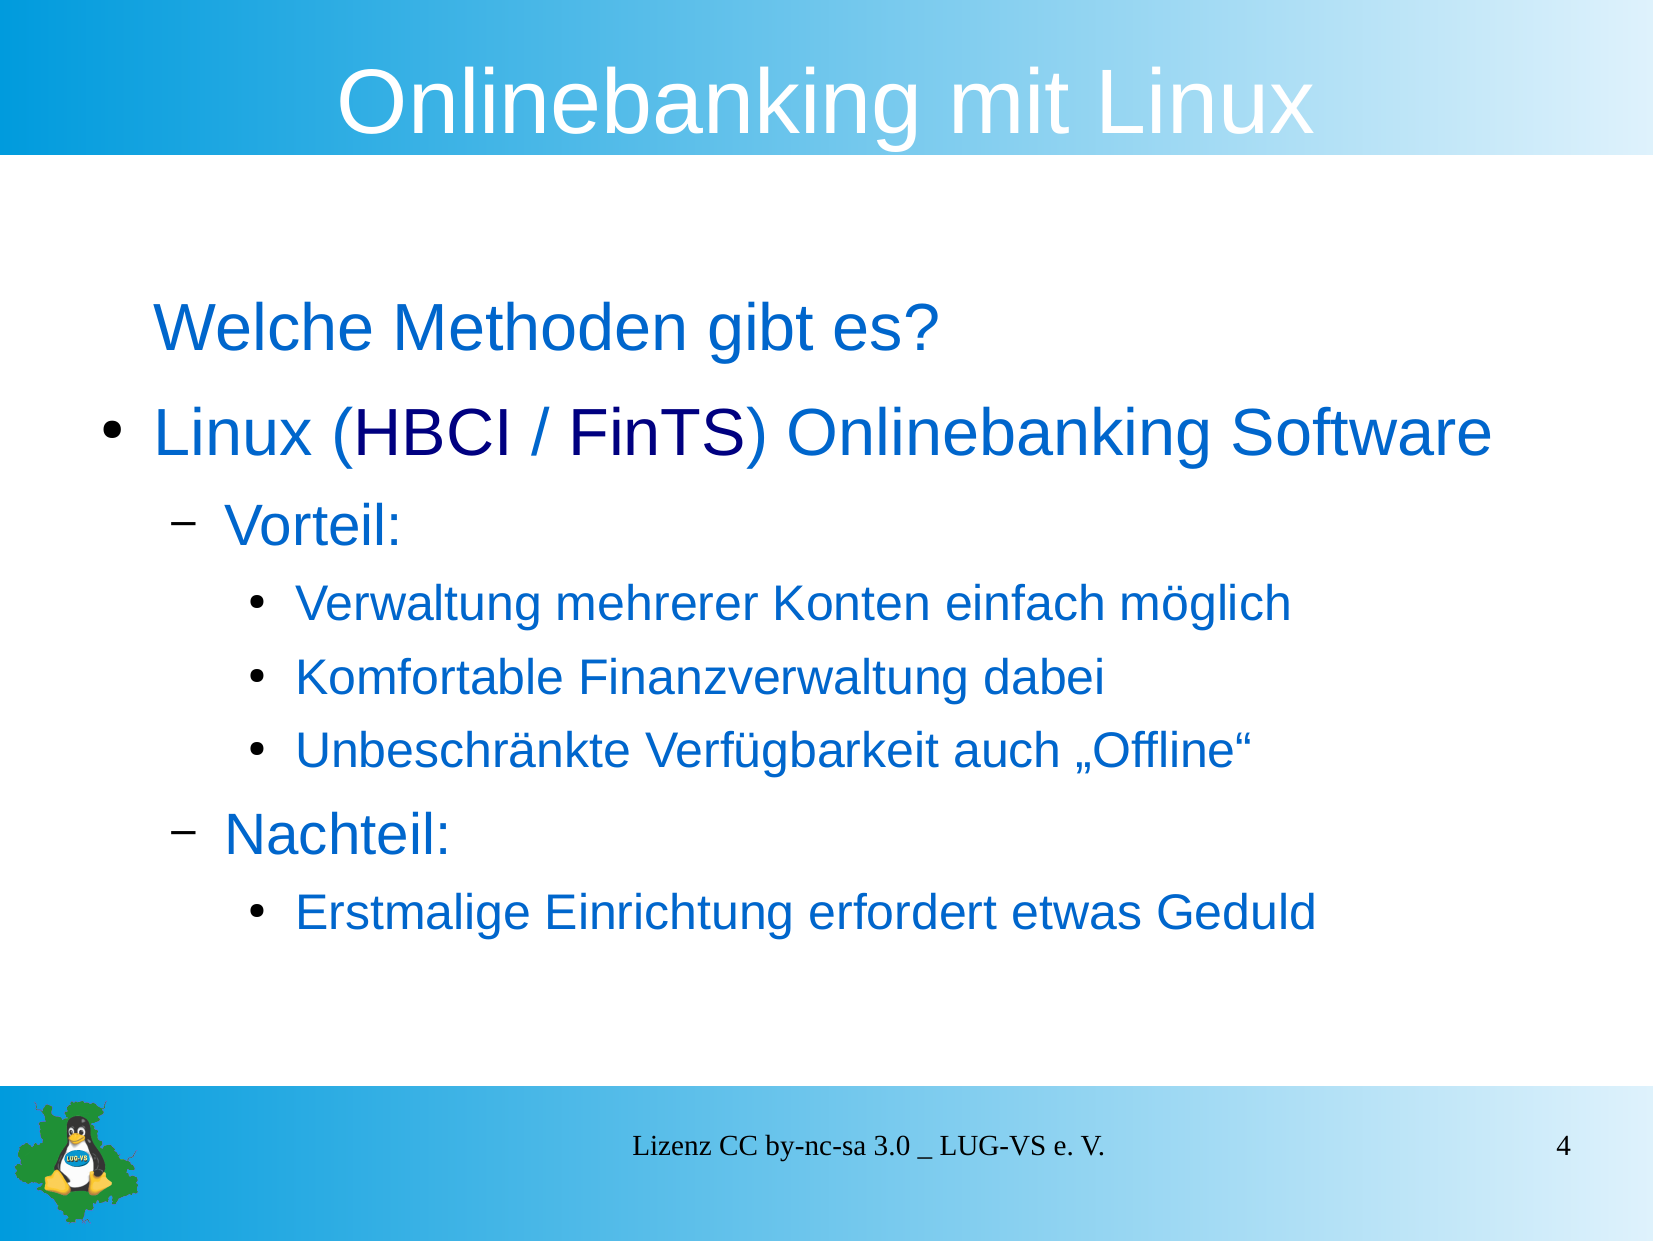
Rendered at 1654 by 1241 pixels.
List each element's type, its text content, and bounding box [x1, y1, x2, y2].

picture [16, 1086, 142, 1241]
title Onlinebanking mit Linux [82, 49, 1571, 155]
list Welche Methoden gibt es? Linux (HBCI / FinTS) Onlinebanking Software Vorteil: Verwaltung mehrerer Konten einfach möglich Komfortable Finanzverwaltung dabei Unbeschränkte Verfügbarkeit auch „Offline“ Nachteil: Erstmalige Einrichtung erfordert etwas Geduld [82, 290, 1571, 1010]
